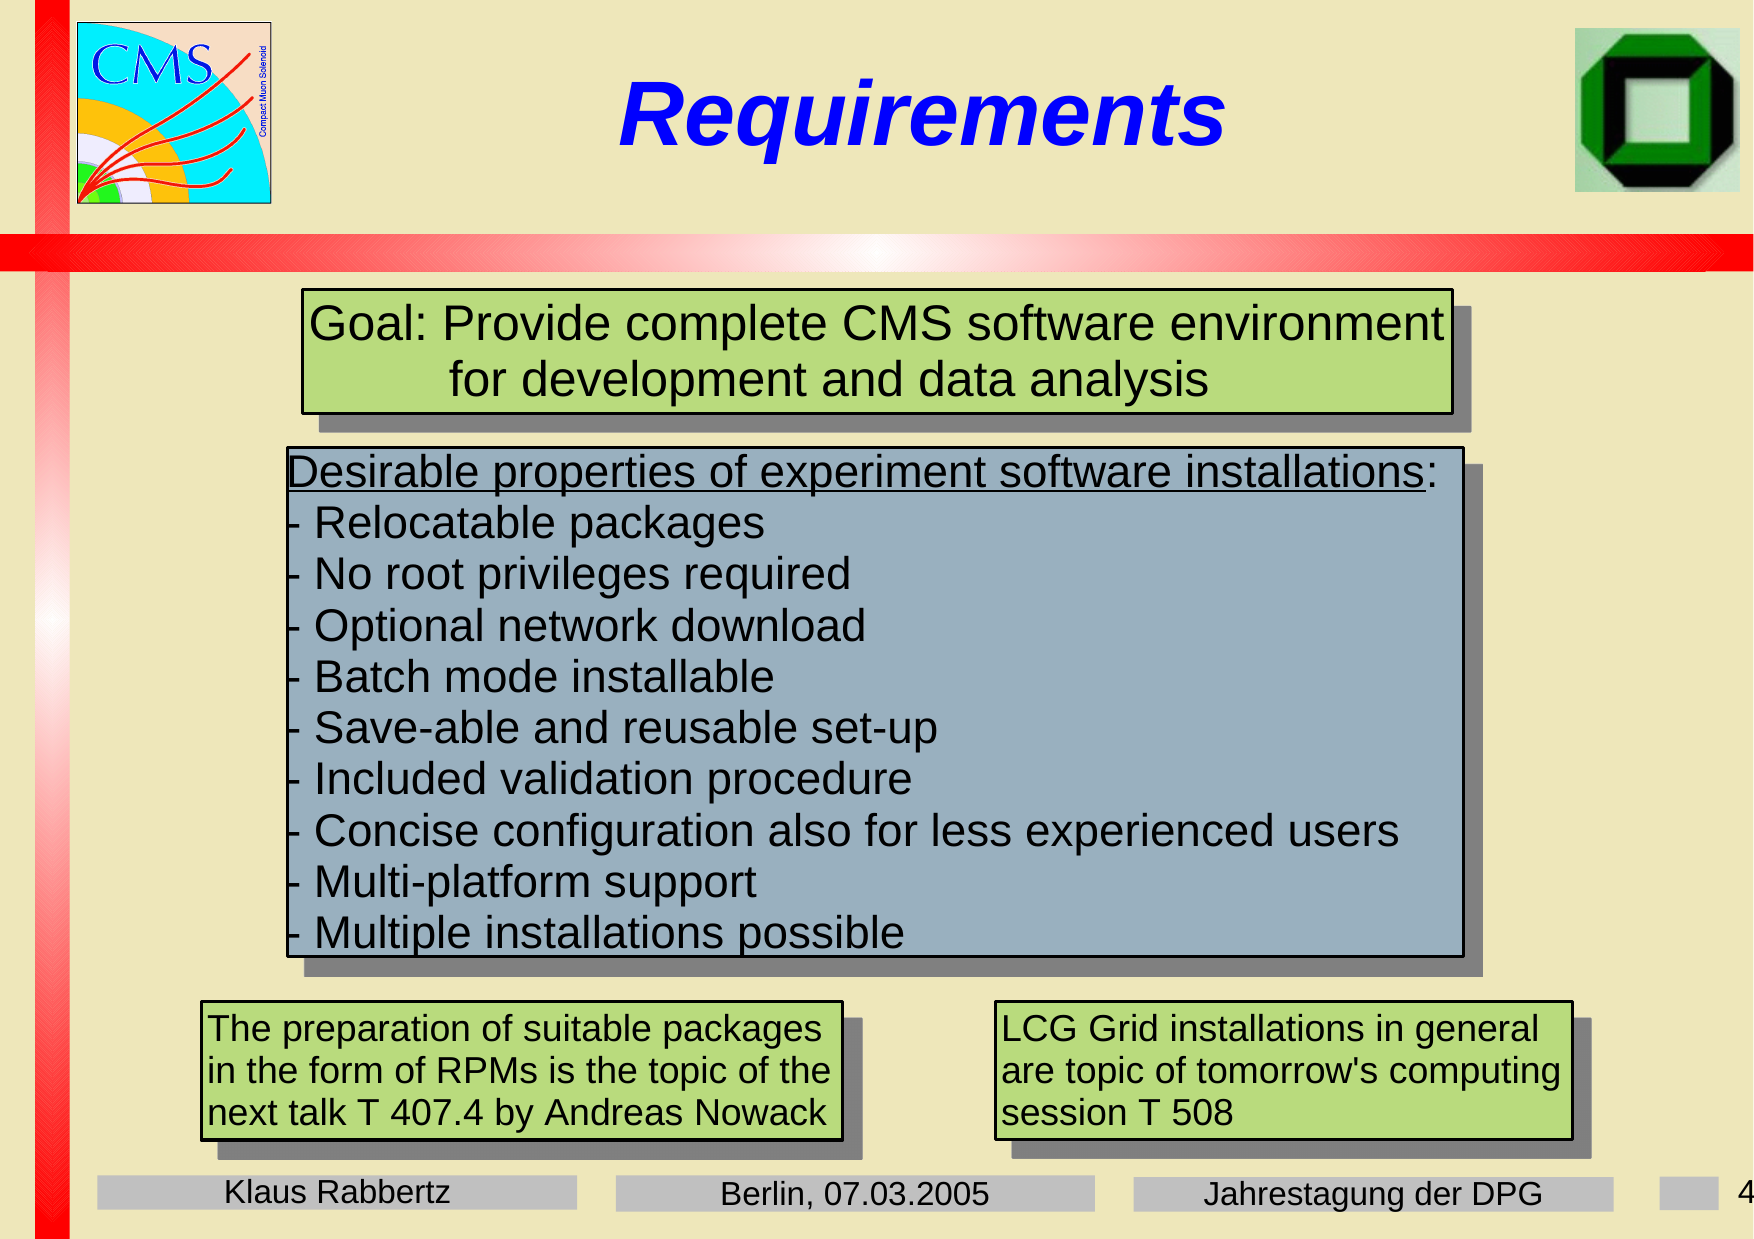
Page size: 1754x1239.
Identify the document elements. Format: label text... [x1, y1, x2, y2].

text_box Goal: Provide complete CMS software environment for development and data analysis [302, 289, 1453, 414]
title Requirements [282, 10, 1566, 217]
text_box The preparation of suitable packages in the form of RPMs is the topic of the next talk T 407.4 by Andreas Nowack [201, 1001, 843, 1141]
picture [76, 21, 272, 204]
text_box Desirable properties of experiment software installations: - Relocatable packages - No root privileges required - Optional network download - Batch mode installable - Save-able and reusable set-up - Included validation procedure - Concise configuration also for less experienced users - Multi-platform support - Multiple installations possible [287, 447, 1464, 957]
picture [1575, 28, 1740, 192]
text_box LCG Grid installations in general are topic of tomorrow's computing session T 508 [995, 1001, 1573, 1140]
